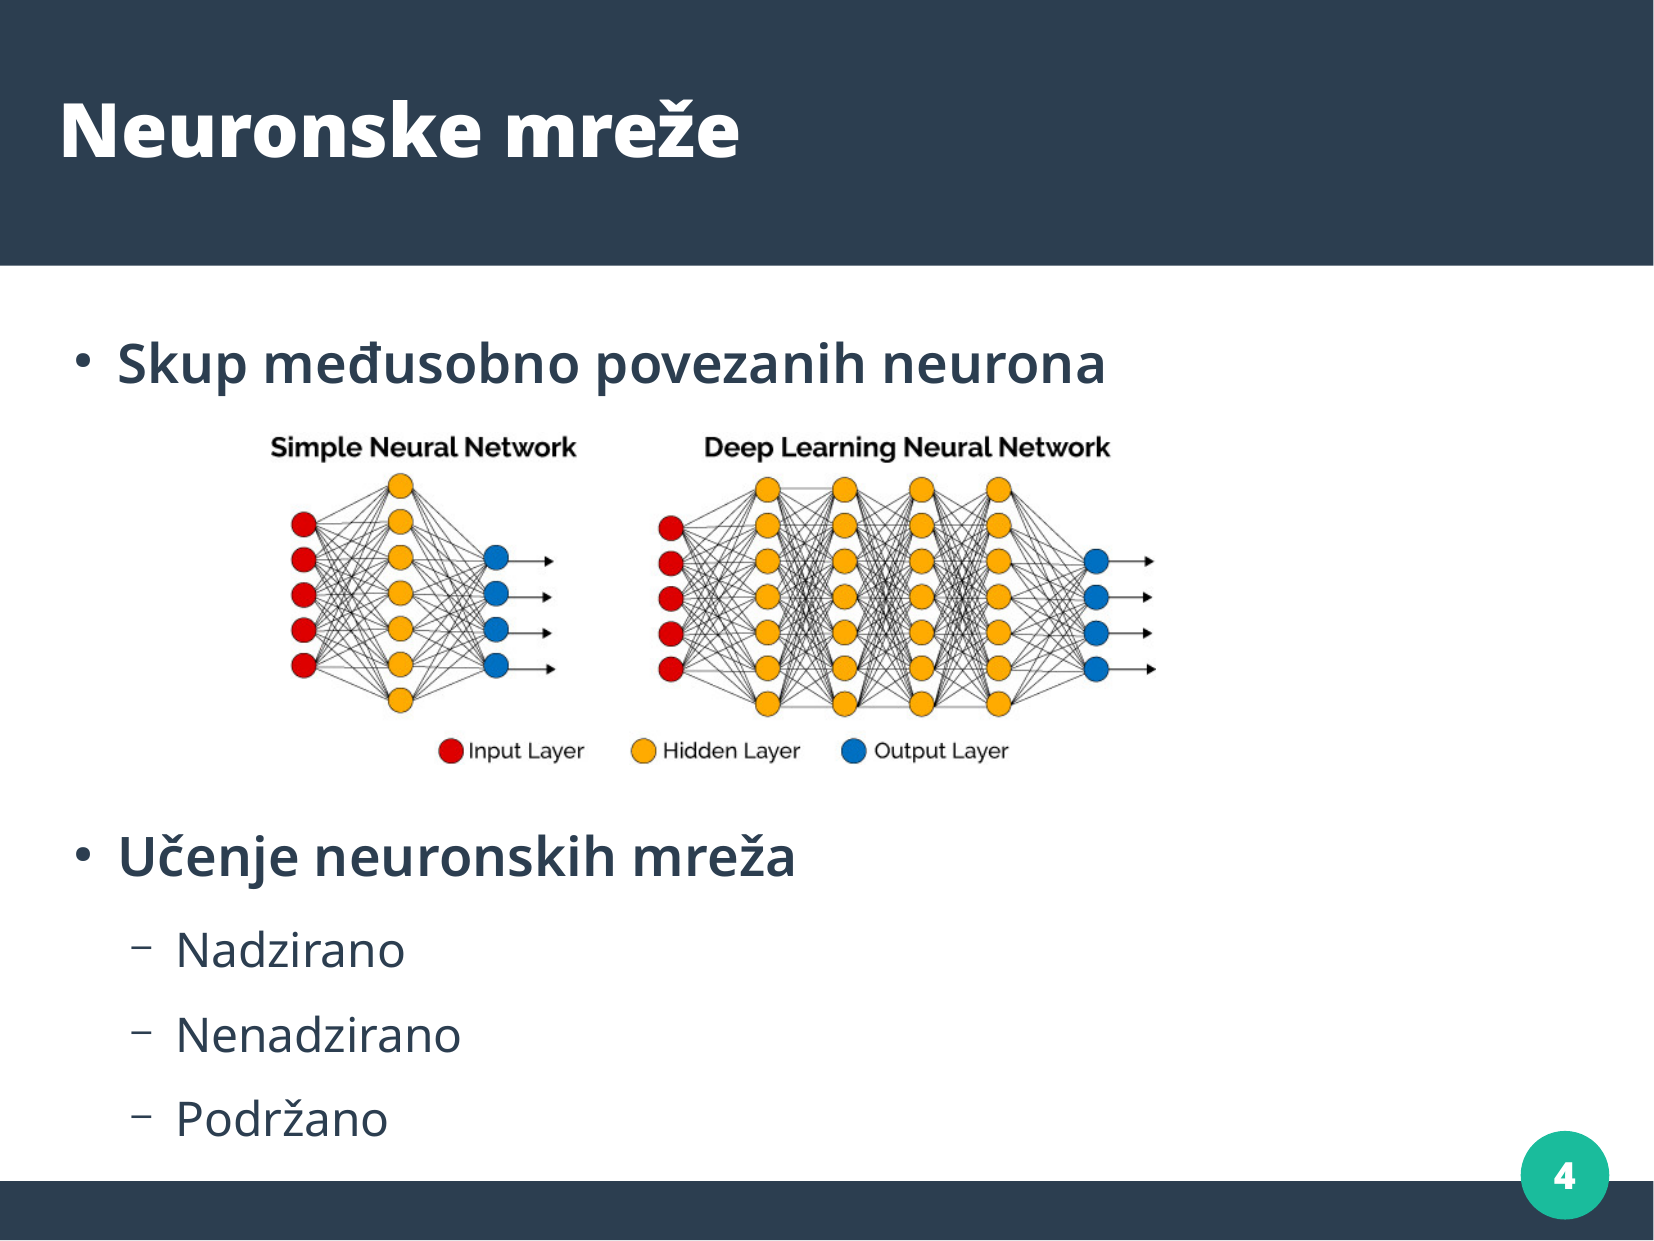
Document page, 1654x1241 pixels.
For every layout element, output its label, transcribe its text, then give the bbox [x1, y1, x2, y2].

list Skup međusobno povezanih neurona Učenje neuronskih mreža Nadzirano Nenadzirano Podržano [59, 324, 1595, 1152]
picture [270, 432, 1156, 766]
title Neuronske mreže [59, 49, 1595, 207]
